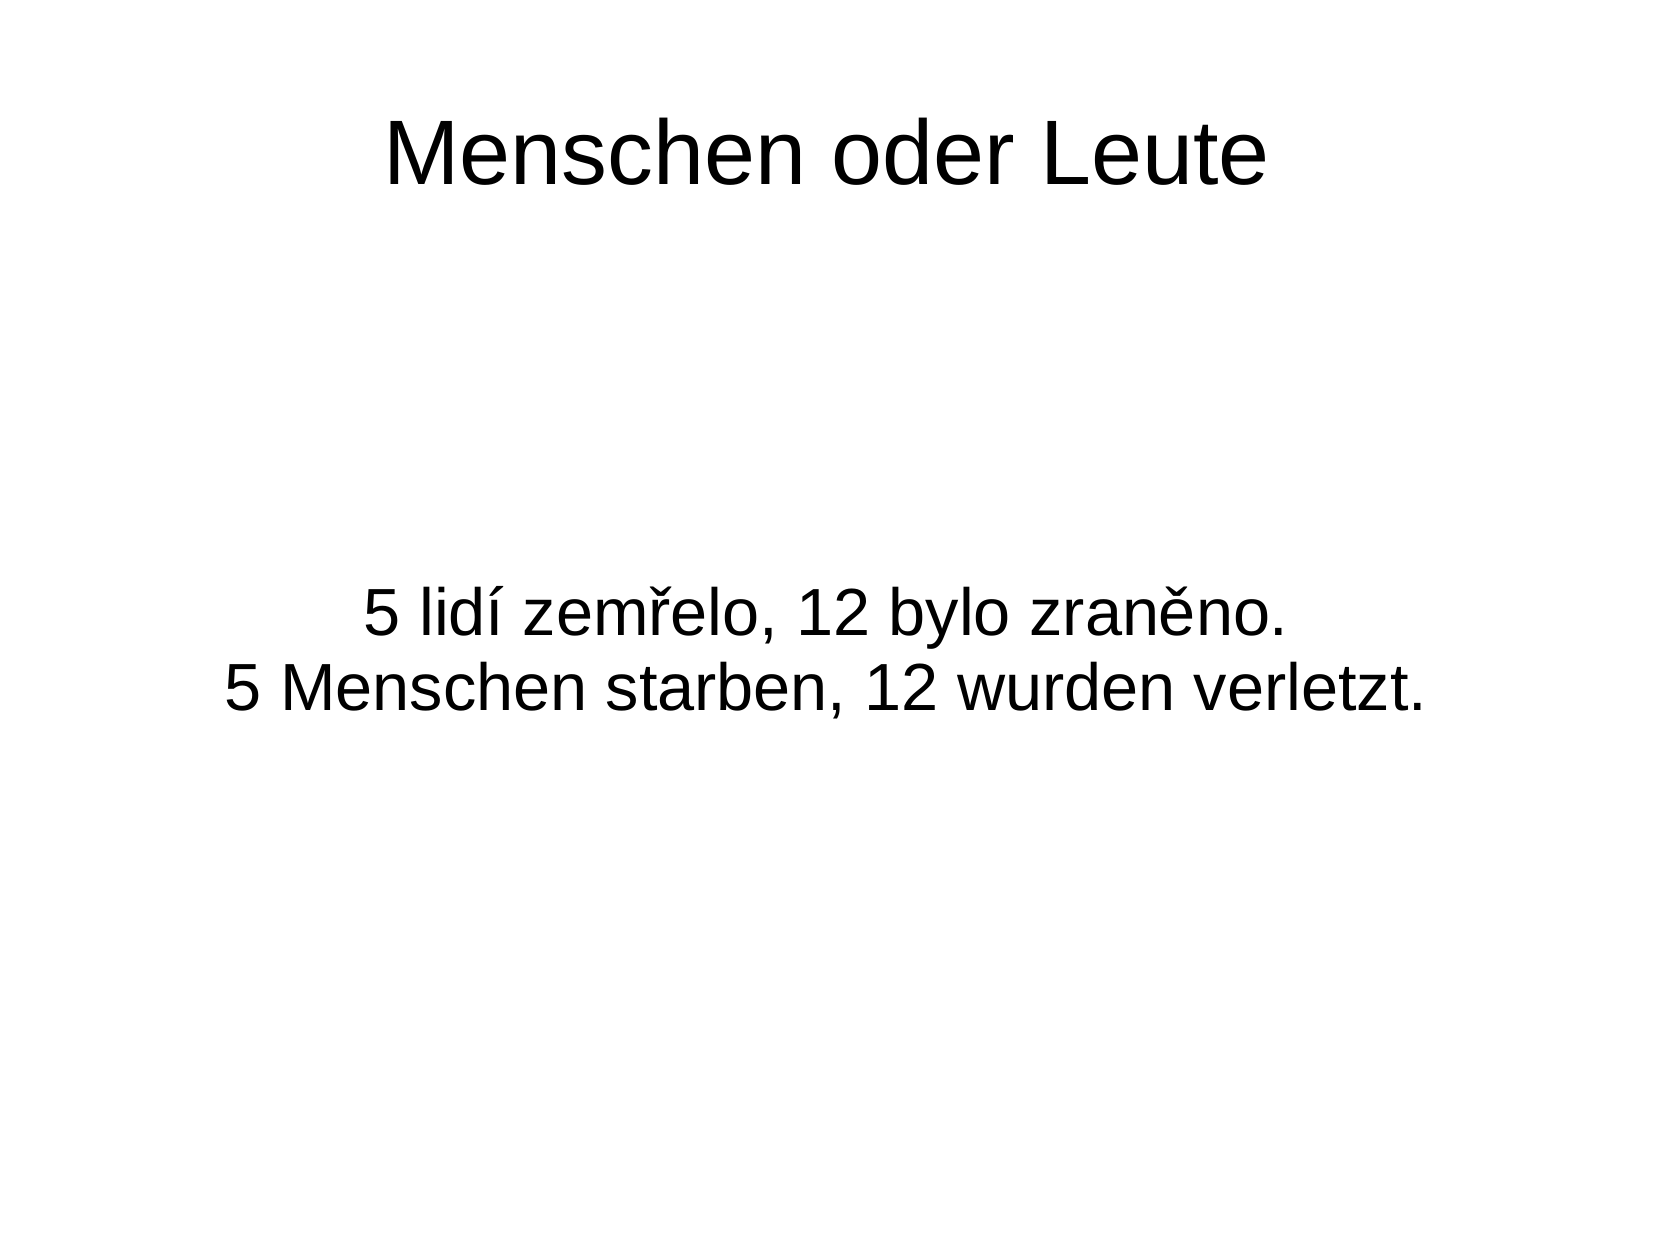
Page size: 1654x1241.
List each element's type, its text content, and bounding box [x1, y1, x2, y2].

subtitle 5 lidí zemřelo, 12 bylo zraněno. 5 Menschen starben, 12 wurden verletzt. [82, 290, 1571, 1010]
title Menschen oder Leute [82, 49, 1571, 257]
